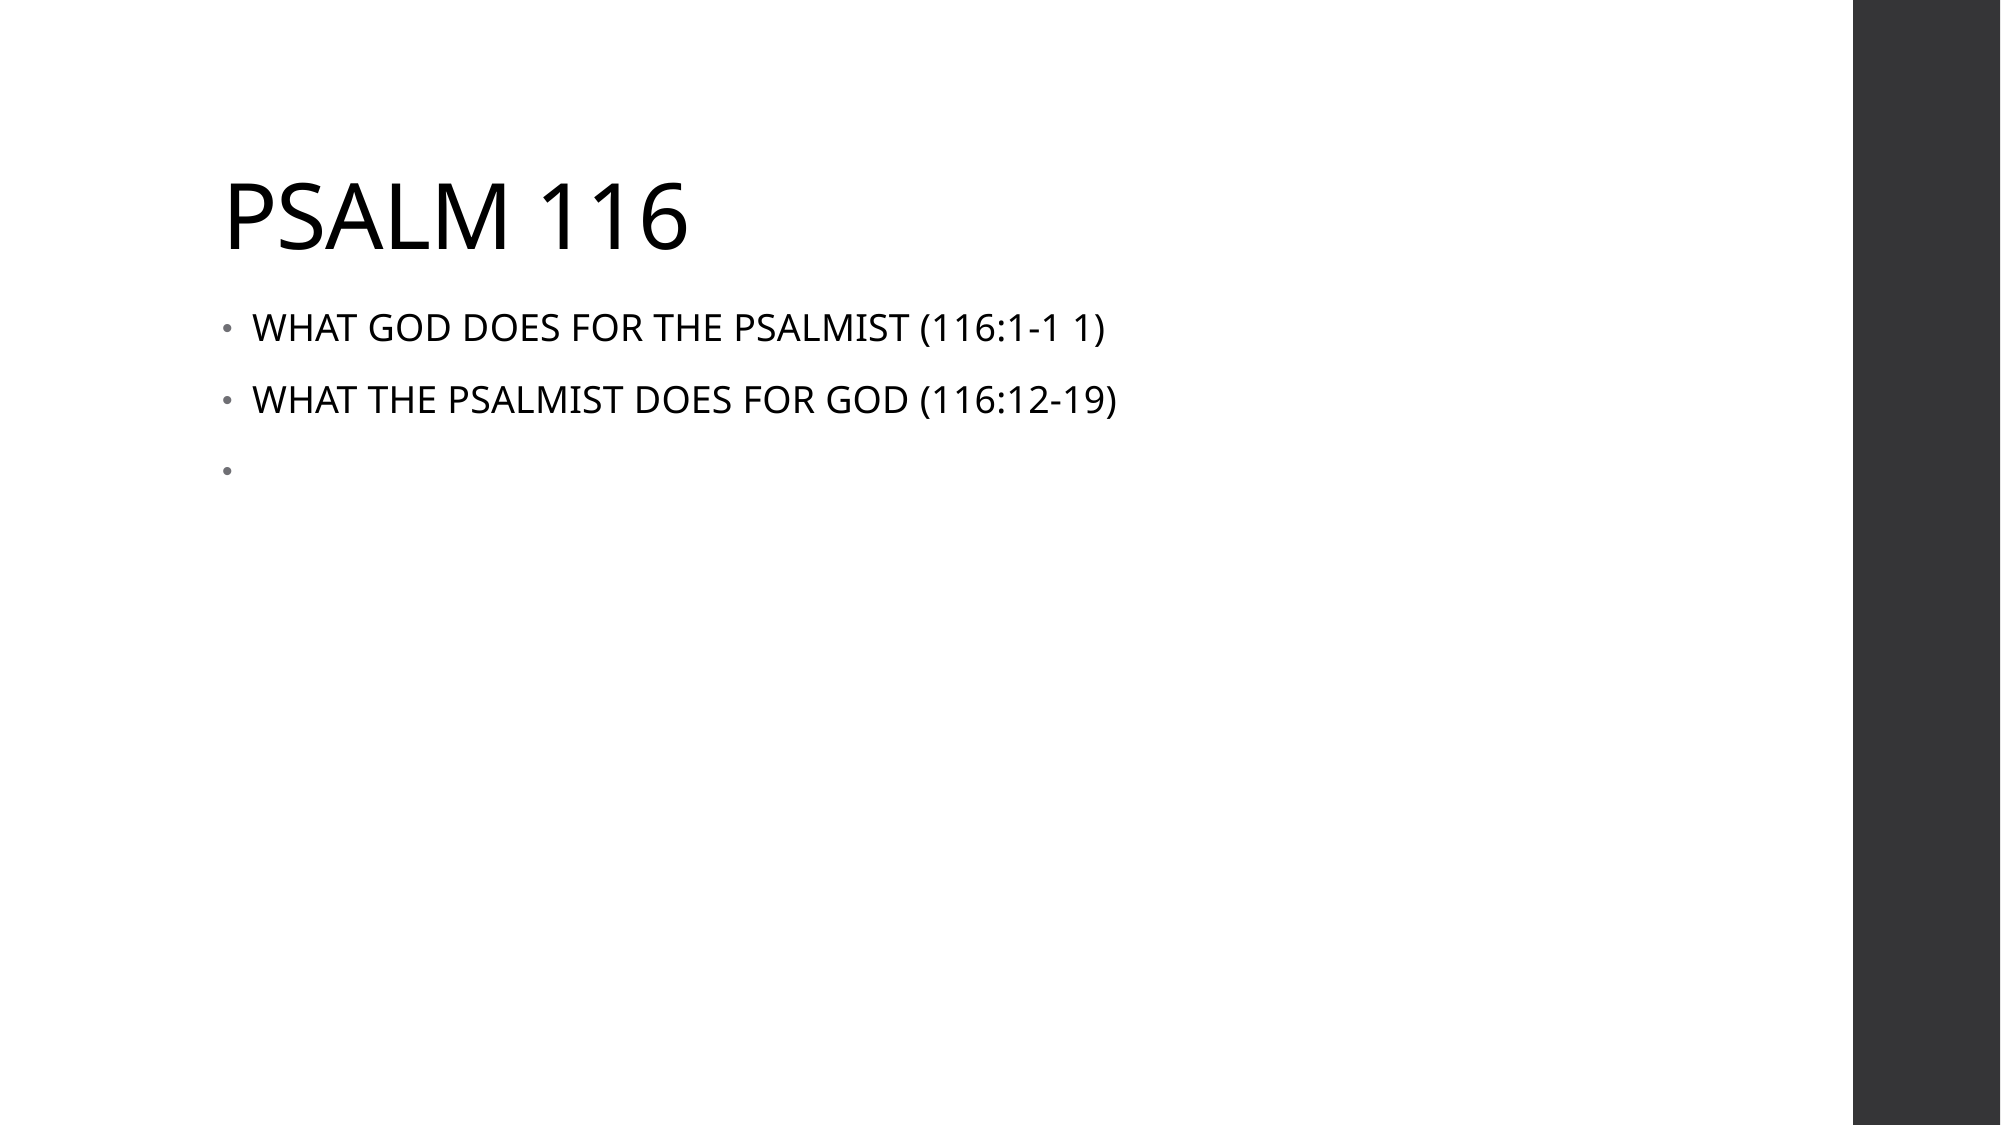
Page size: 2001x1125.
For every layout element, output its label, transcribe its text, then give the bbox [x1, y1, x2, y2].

list WHAT GOD DOES FOR THE PSALMIST (116:1-1 1) WHAT THE PSALMIST DOES FOR GOD (116:12-19) [206, 299, 1617, 1014]
title PSALM 116 [206, 60, 1797, 278]
